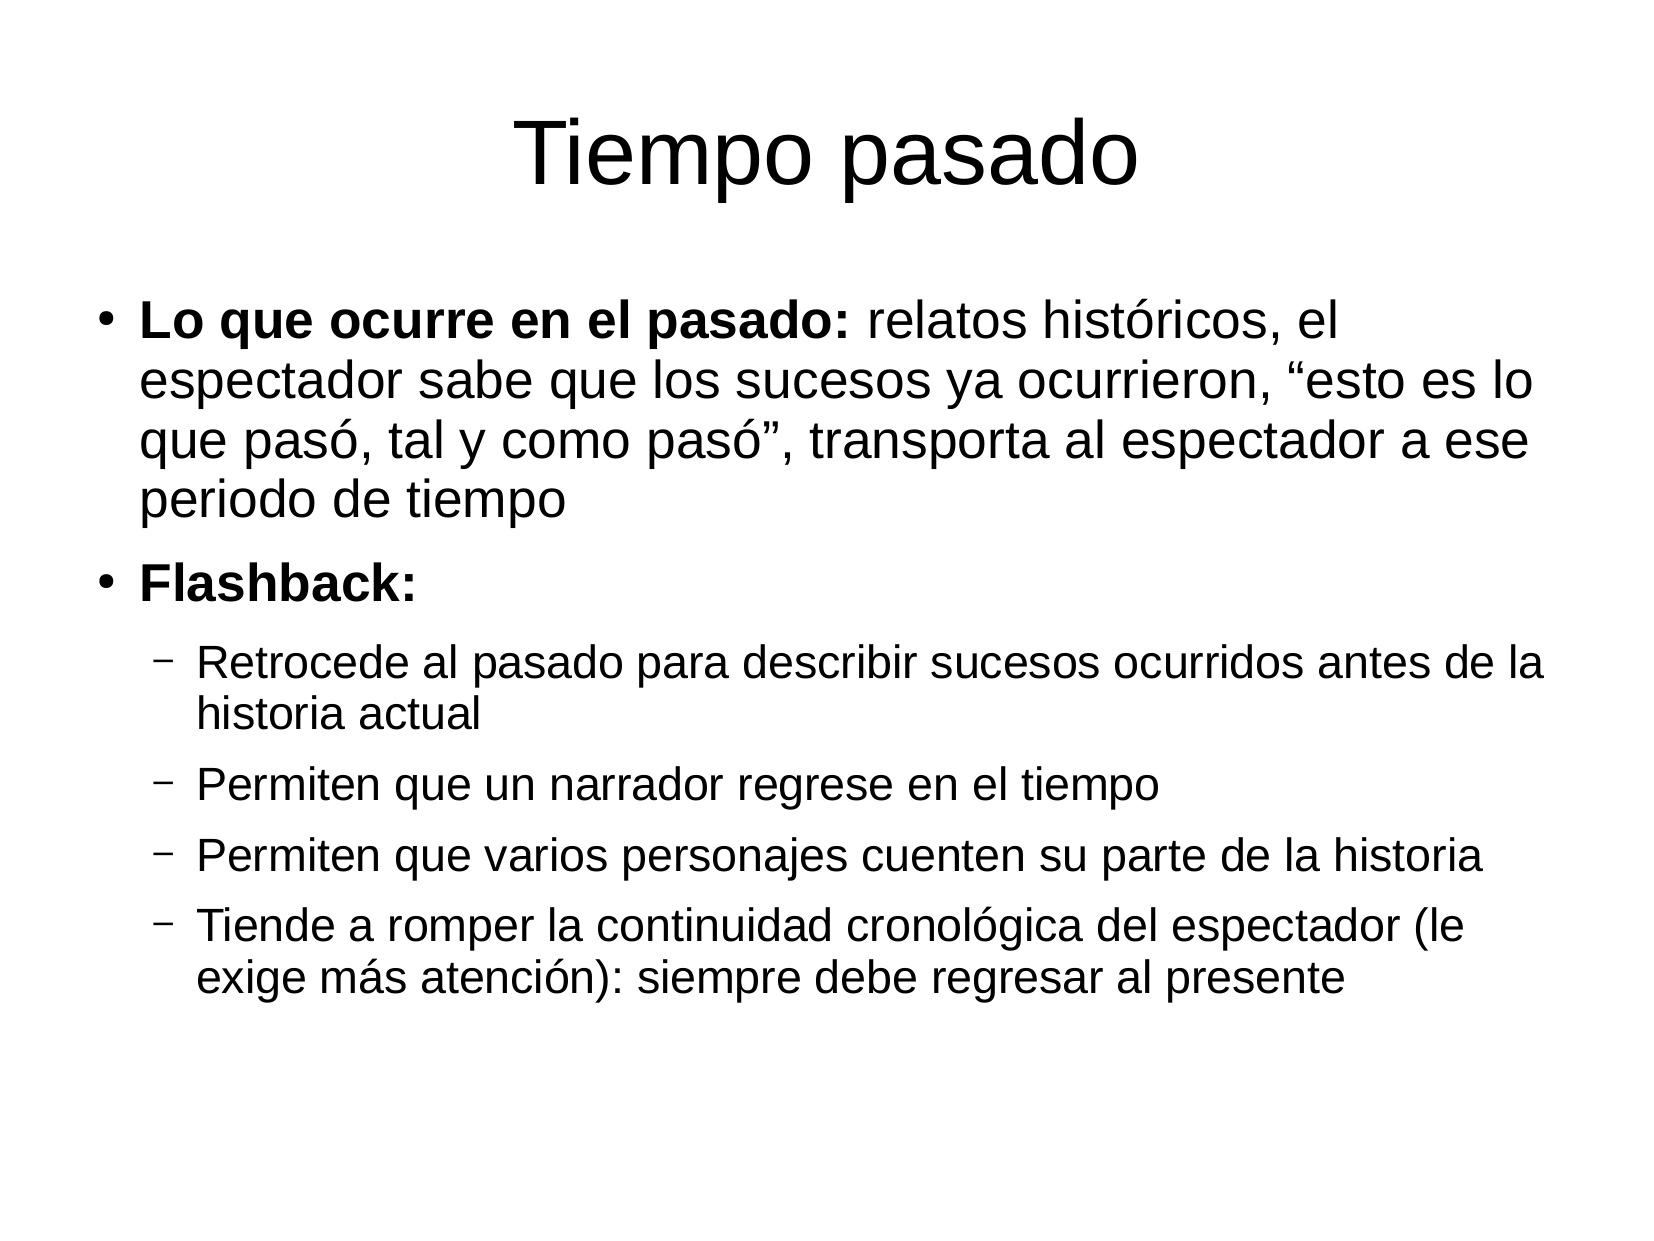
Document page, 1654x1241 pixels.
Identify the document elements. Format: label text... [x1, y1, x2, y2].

list Lo que ocurre en el pasado: relatos históricos, el espectador sabe que los sucesos ya ocurrieron, “esto es lo que pasó, tal y como pasó”, transporta al espectador a ese periodo de tiempo Flashback: Retrocede al pasado para describir sucesos ocurridos antes de la historia actual Permiten que un narrador regrese en el tiempo Permiten que varios personajes cuenten su parte de la historia Tiende a romper la continuidad cronológica del espectador (le exige más atención): siempre debe regresar al presente [82, 290, 1571, 1010]
title Tiempo pasado [82, 49, 1571, 257]
